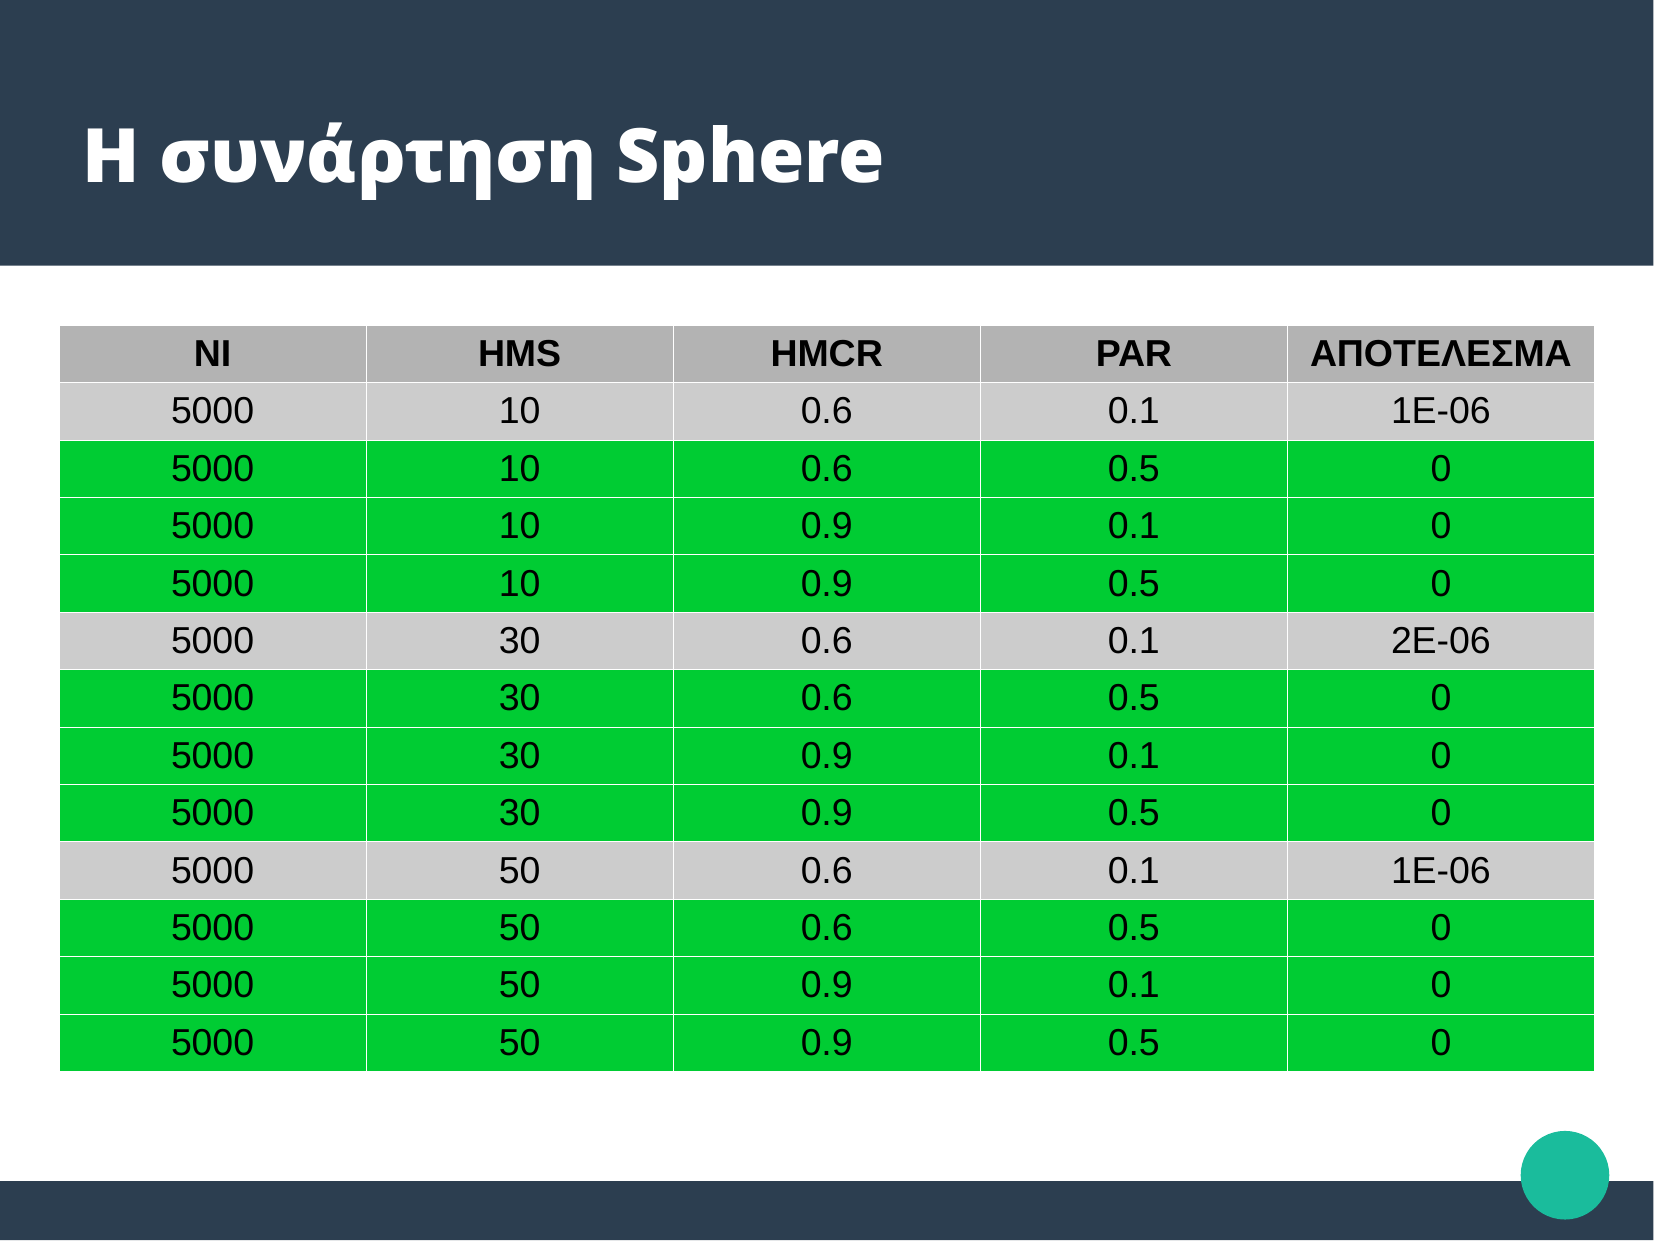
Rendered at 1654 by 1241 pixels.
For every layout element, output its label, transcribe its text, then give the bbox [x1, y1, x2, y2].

table_cell 0.5 [981, 785, 1287, 841]
table_cell 0.6 [674, 613, 980, 669]
table_cell 0.5 [981, 900, 1287, 956]
table_cell 5000 [60, 613, 366, 669]
table_cell 5000 [60, 670, 366, 727]
table_cell 0.6 [674, 441, 980, 497]
table_cell 0.1 [981, 498, 1287, 554]
table_cell 10 [367, 498, 673, 554]
table_cell 0.1 [981, 728, 1287, 784]
table_cell 0.1 [981, 383, 1287, 440]
table_header HMS [367, 326, 673, 382]
table_cell 0 [1288, 441, 1594, 497]
table_cell 10 [367, 383, 673, 440]
table_cell 30 [367, 785, 673, 841]
table_cell 0.5 [981, 670, 1287, 727]
table_cell 5000 [60, 441, 366, 497]
table_cell 5000 [60, 900, 366, 956]
table_cell 10 [367, 441, 673, 497]
table_cell 5000 [60, 555, 366, 612]
table_cell 0.5 [981, 1015, 1287, 1071]
table_cell 0 [1288, 498, 1594, 554]
table_cell 0.6 [674, 383, 980, 440]
table_cell 30 [367, 728, 673, 784]
table_cell 30 [367, 613, 673, 669]
table_cell 0.5 [981, 441, 1287, 497]
table_cell 50 [367, 842, 673, 899]
table_header NI [60, 326, 366, 382]
table_cell 0.9 [674, 1015, 980, 1071]
table_cell 10 [367, 555, 673, 612]
table_cell 0.9 [674, 728, 980, 784]
table_cell 0 [1288, 670, 1594, 727]
table_cell 0.5 [981, 555, 1287, 612]
table_cell 50 [367, 1015, 673, 1071]
title Η συνάρτηση Sphere [82, 94, 1264, 213]
table_header HMCR [674, 326, 980, 382]
table_cell 2E-06 [1288, 613, 1594, 669]
table_cell 0 [1288, 728, 1594, 784]
table_cell 0 [1288, 1015, 1594, 1071]
table_cell 0 [1288, 555, 1594, 612]
table_cell 5000 [60, 1015, 366, 1071]
table_cell 5000 [60, 785, 366, 841]
table_header PAR [981, 326, 1287, 382]
table_cell 0.6 [674, 900, 980, 956]
table_cell 0 [1288, 785, 1594, 841]
table_cell 0.6 [674, 670, 980, 727]
table_cell 50 [367, 957, 673, 1014]
table_cell 0.1 [981, 613, 1287, 669]
table_cell 0.6 [674, 842, 980, 899]
table_cell 5000 [60, 842, 366, 899]
table_cell 5000 [60, 957, 366, 1014]
table_cell 5000 [60, 383, 366, 440]
table_cell 0.1 [981, 842, 1287, 899]
table_cell 0 [1288, 957, 1594, 1014]
table_cell 0.9 [674, 957, 980, 1014]
table_cell 1E-06 [1288, 383, 1594, 440]
table_cell 0 [1288, 900, 1594, 956]
table_cell 30 [367, 670, 673, 727]
table_cell 0.1 [981, 957, 1287, 1014]
table_cell 0.9 [674, 555, 980, 612]
table_cell 5000 [60, 498, 366, 554]
table_cell 0.9 [674, 498, 980, 554]
table_cell 1E-06 [1288, 842, 1594, 899]
table_cell 5000 [60, 728, 366, 784]
table_cell 50 [367, 900, 673, 956]
table_header ΑΠΟΤΕΛΕΣΜΑ [1288, 326, 1594, 382]
table_cell 0.9 [674, 785, 980, 841]
